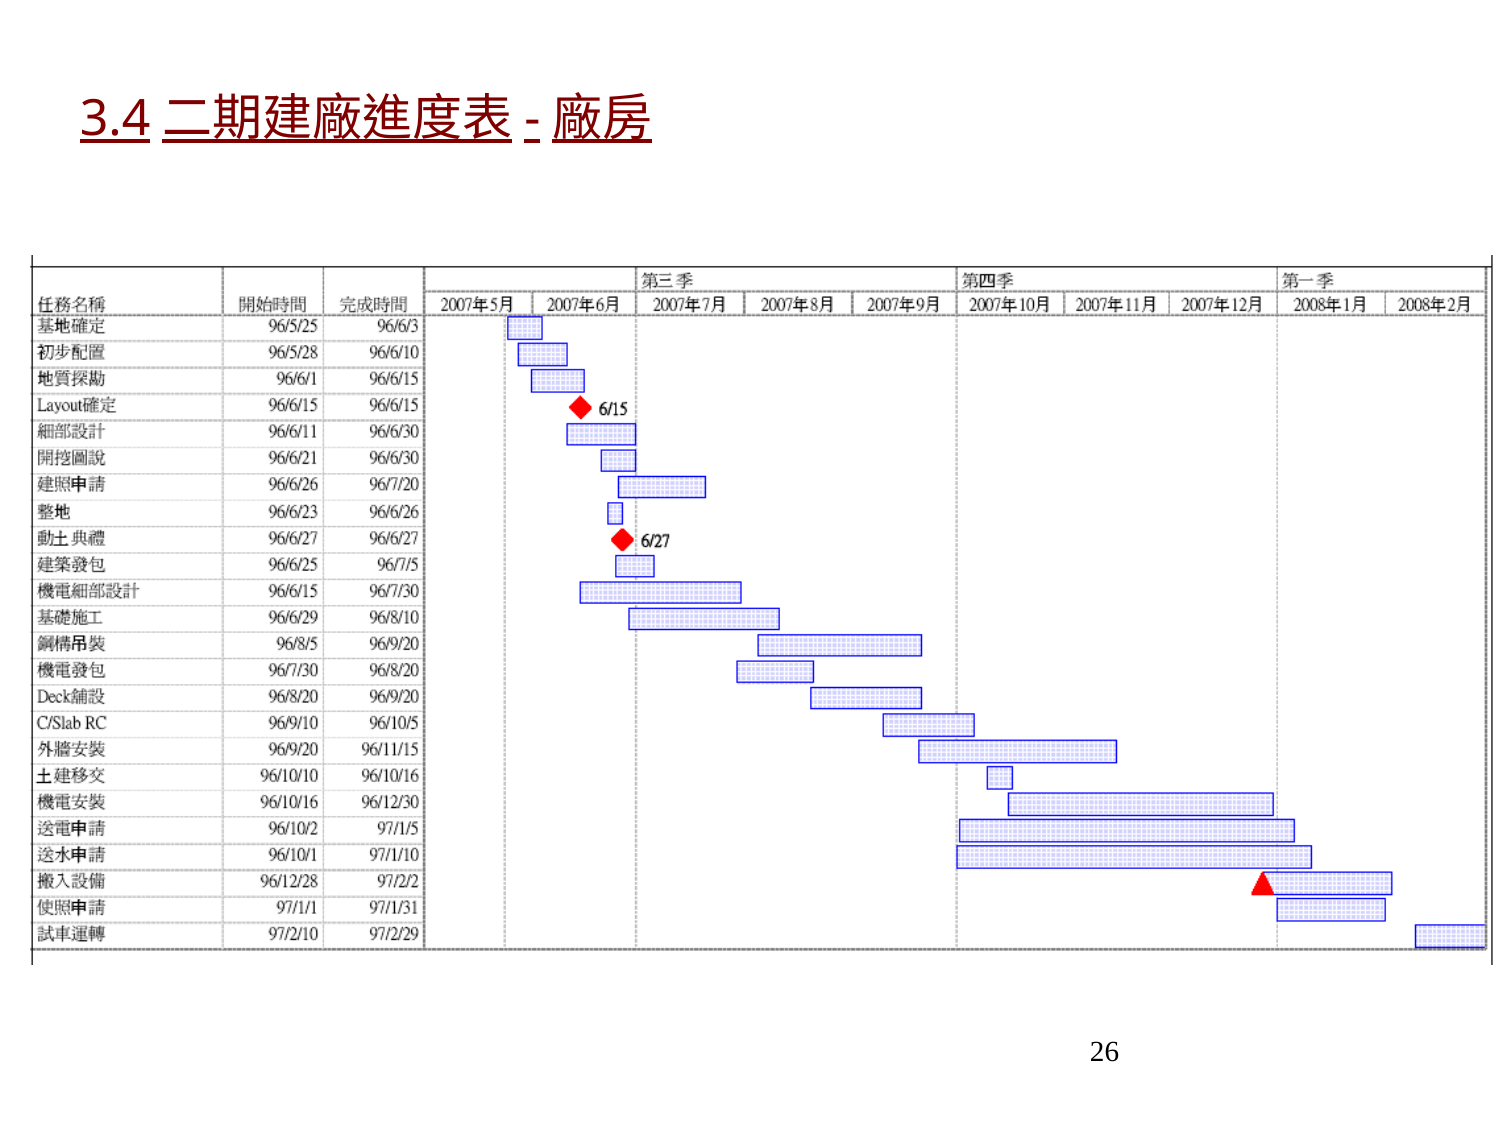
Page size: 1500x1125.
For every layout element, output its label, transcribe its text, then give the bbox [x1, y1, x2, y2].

text_box 26 [1074, 1025, 1388, 1101]
text_box 3.4二期建廠進度表-廠房 [65, 78, 668, 153]
picture [11, 255, 1495, 965]
